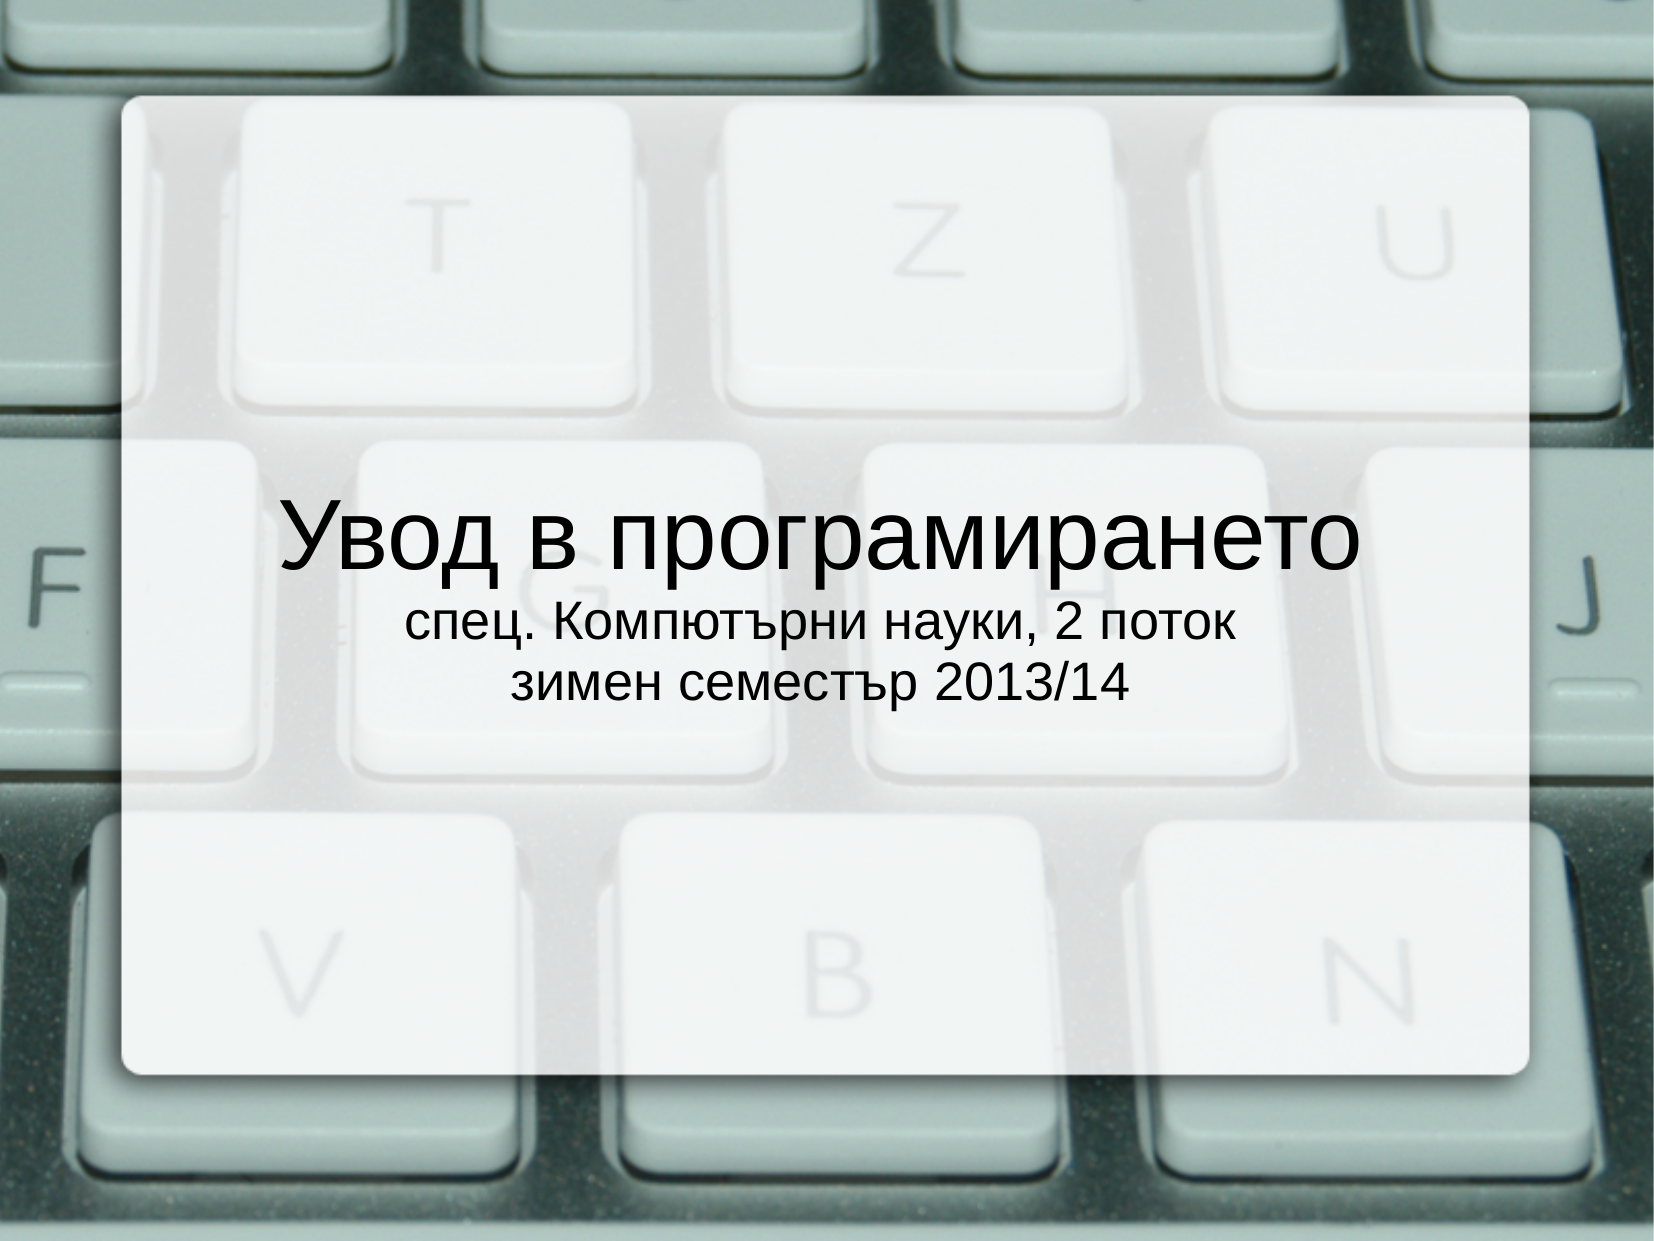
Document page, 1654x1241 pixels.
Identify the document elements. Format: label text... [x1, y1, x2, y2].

picture [0, 0, 1654, 1241]
subtitle Увод в програмирането спец. Компютърни науки, 2 поток зимен семестър 2013/14 [135, 117, 1506, 1074]
